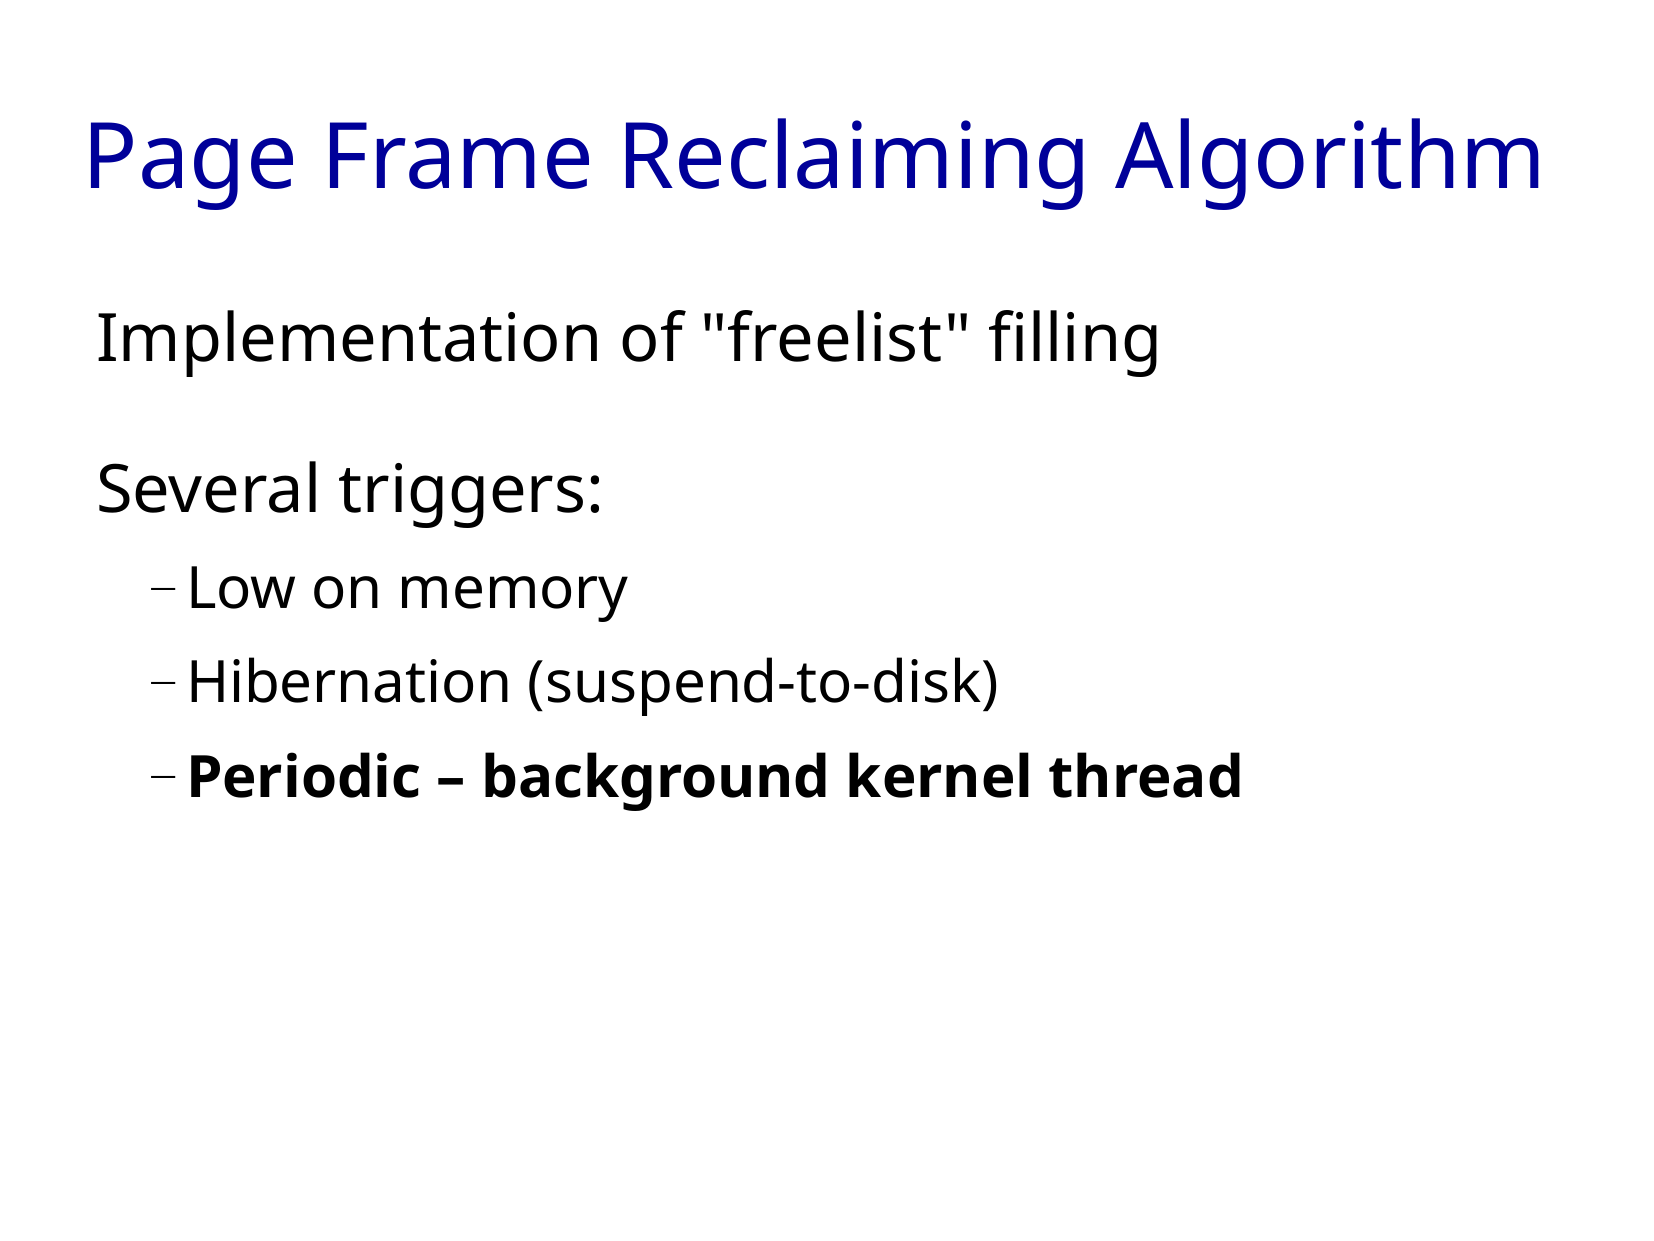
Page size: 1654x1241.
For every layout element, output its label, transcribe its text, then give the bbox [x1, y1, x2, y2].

title Page Frame Reclaiming Algorithm [82, 49, 1571, 257]
list Implementation of "freelist" filling Several triggers: Low on memory Hibernation (suspend-to-disk) Periodic – background kernel thread [60, 290, 1571, 1096]
